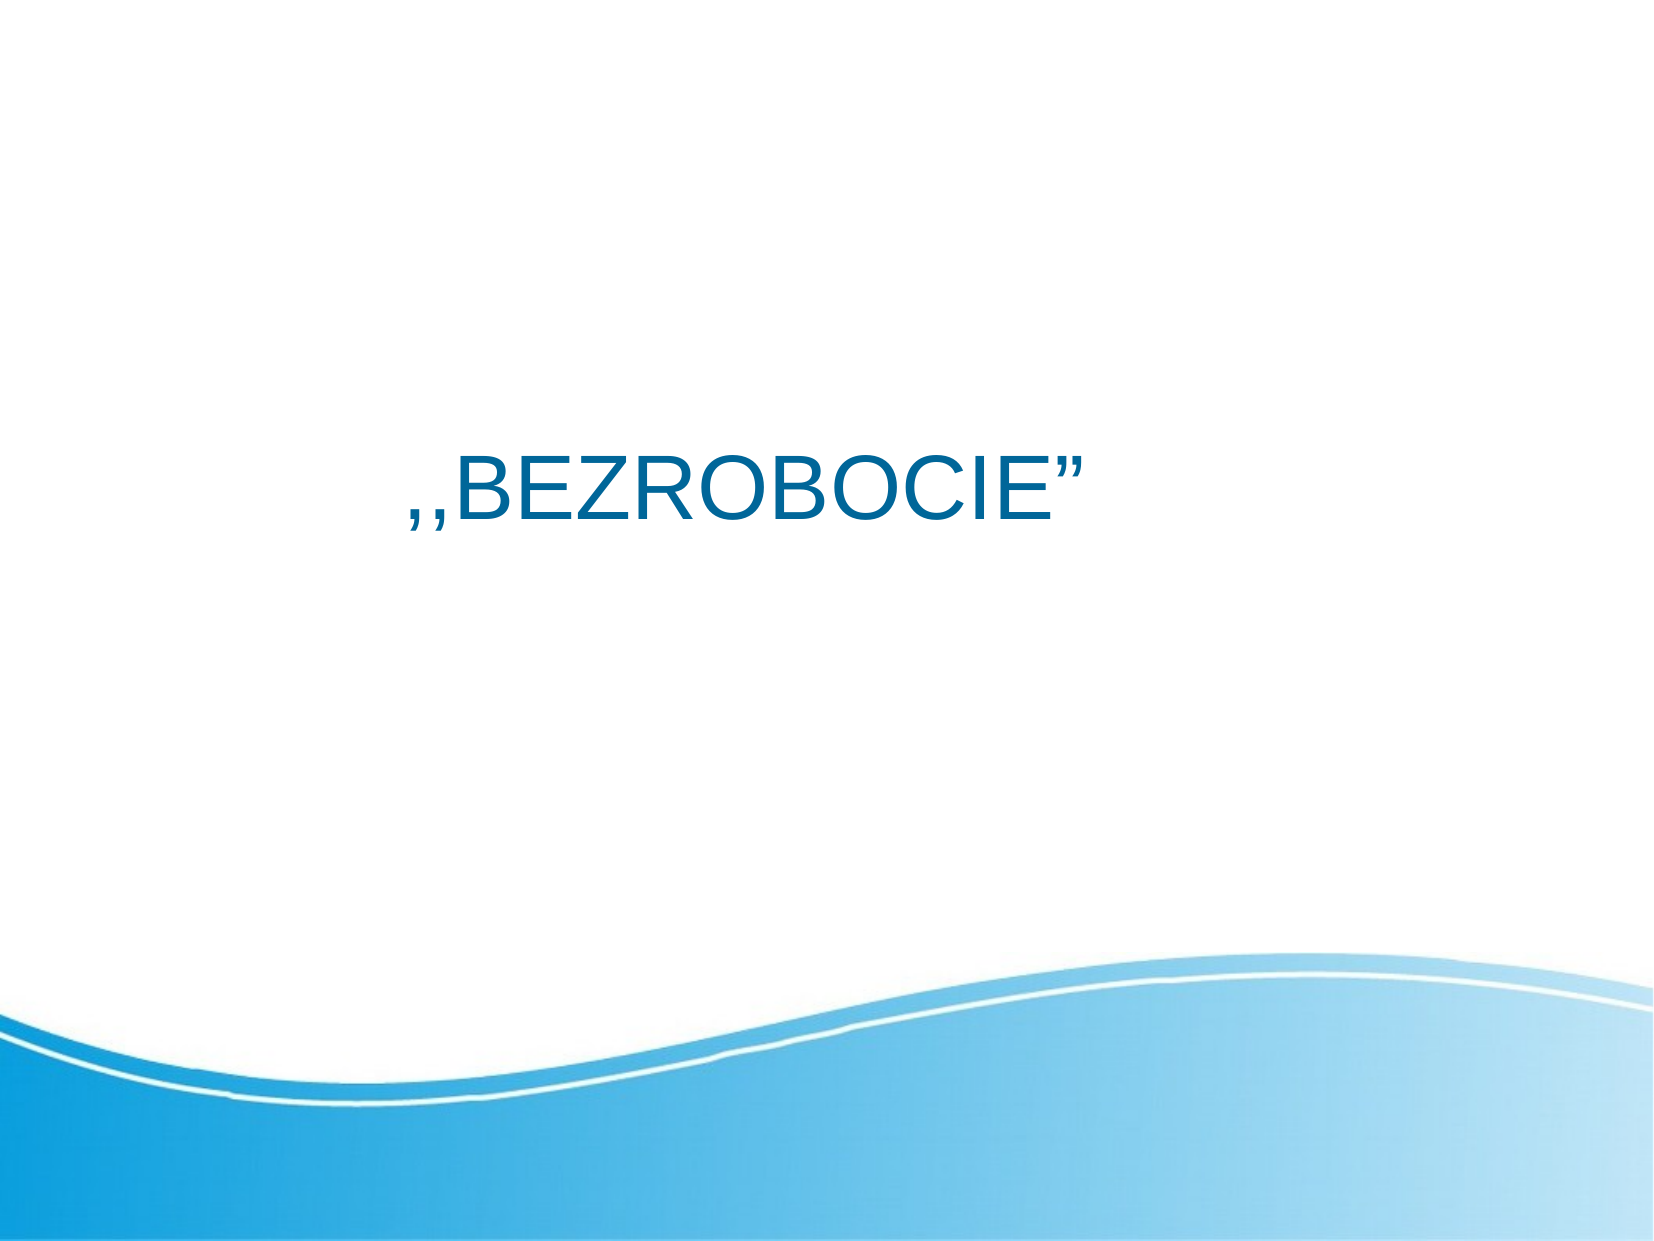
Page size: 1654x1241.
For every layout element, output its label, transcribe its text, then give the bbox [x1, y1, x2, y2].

title ,,BEZROBOCIE” [0, 384, 1489, 592]
picture [0, 952, 1654, 1241]
